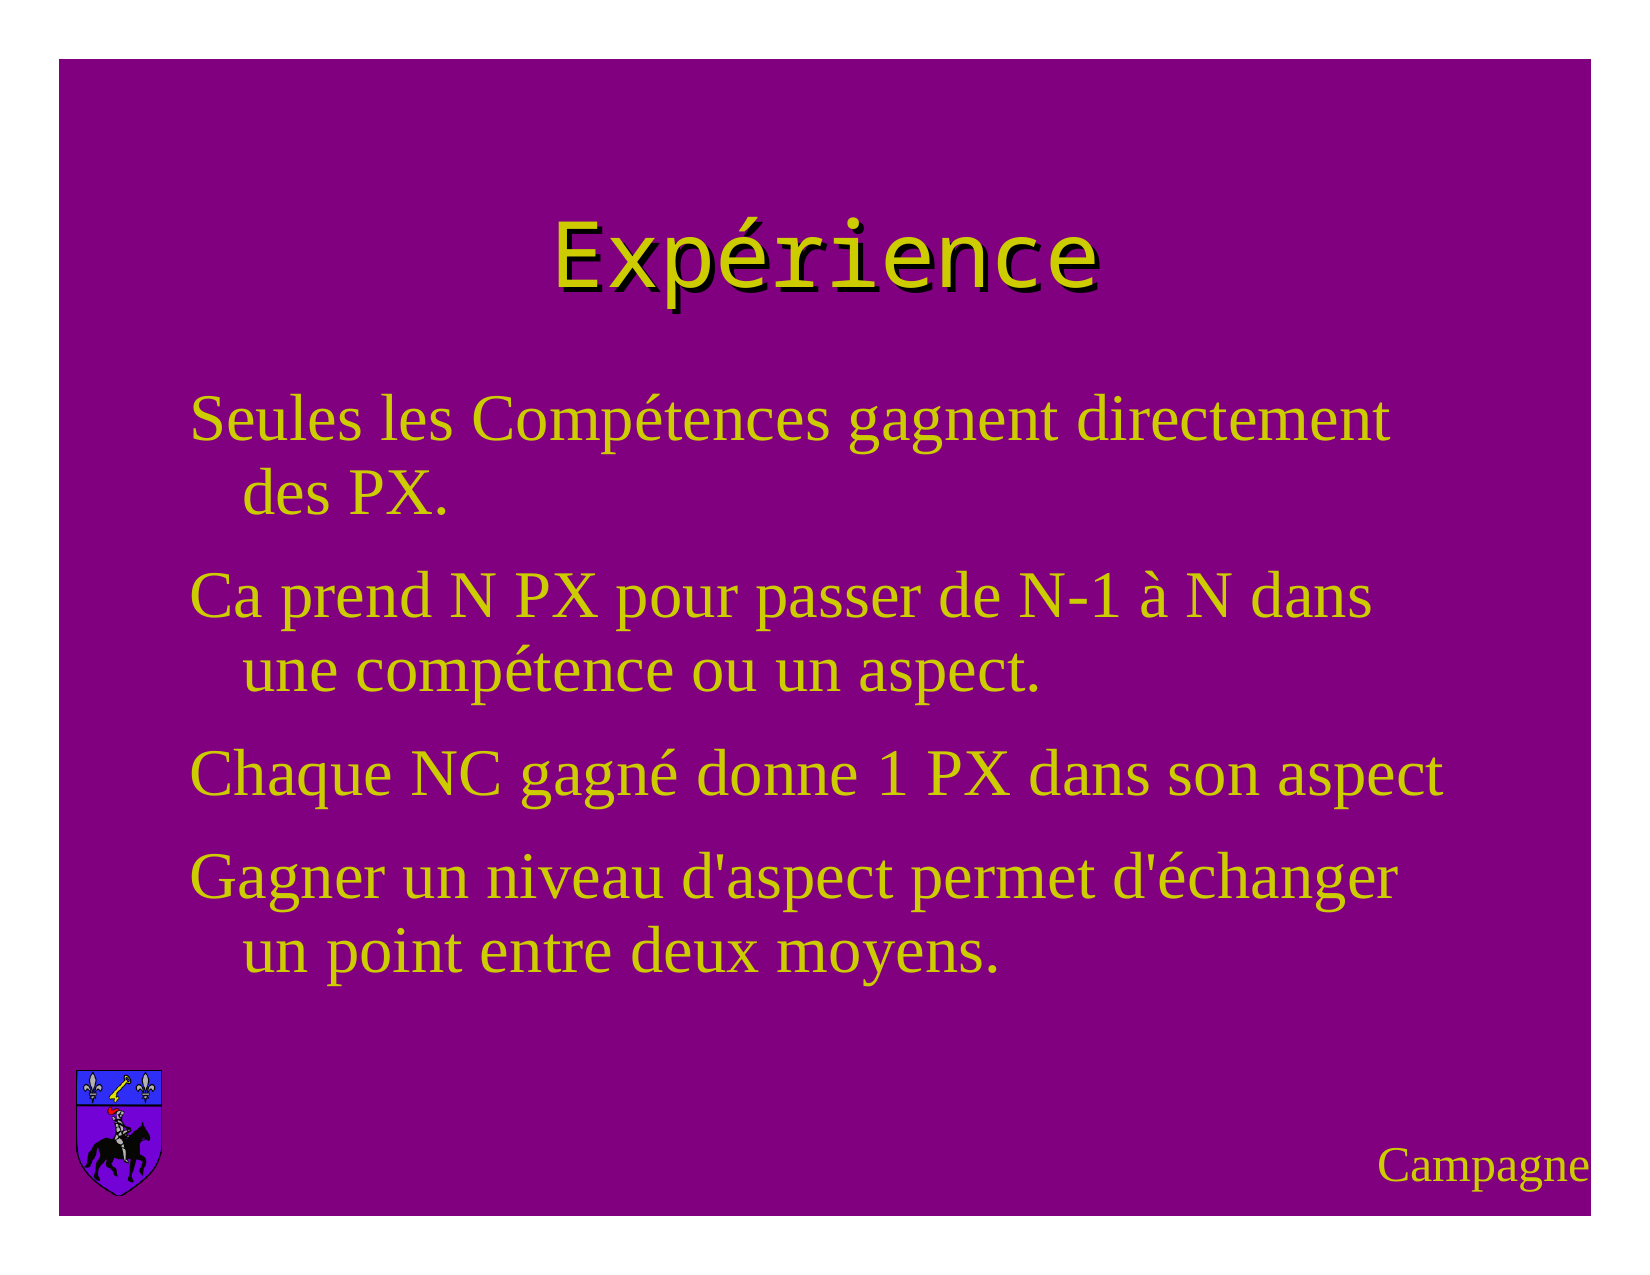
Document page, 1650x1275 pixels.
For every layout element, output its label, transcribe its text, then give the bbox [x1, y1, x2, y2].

title Expérience [171, 155, 1480, 349]
picture [76, 1070, 162, 1196]
text_box Campagne [1196, 1136, 1592, 1194]
list Seules les Compétences gagnent directement des PX. Ca prend N PX pour passer de N-1 à N dans une compétence ou un aspect. Chaque NC gagné donne 1 PX dans son aspect Gagner un niveau d'aspect permet d'échanger un point entre deux moyens. [171, 380, 1480, 1110]
